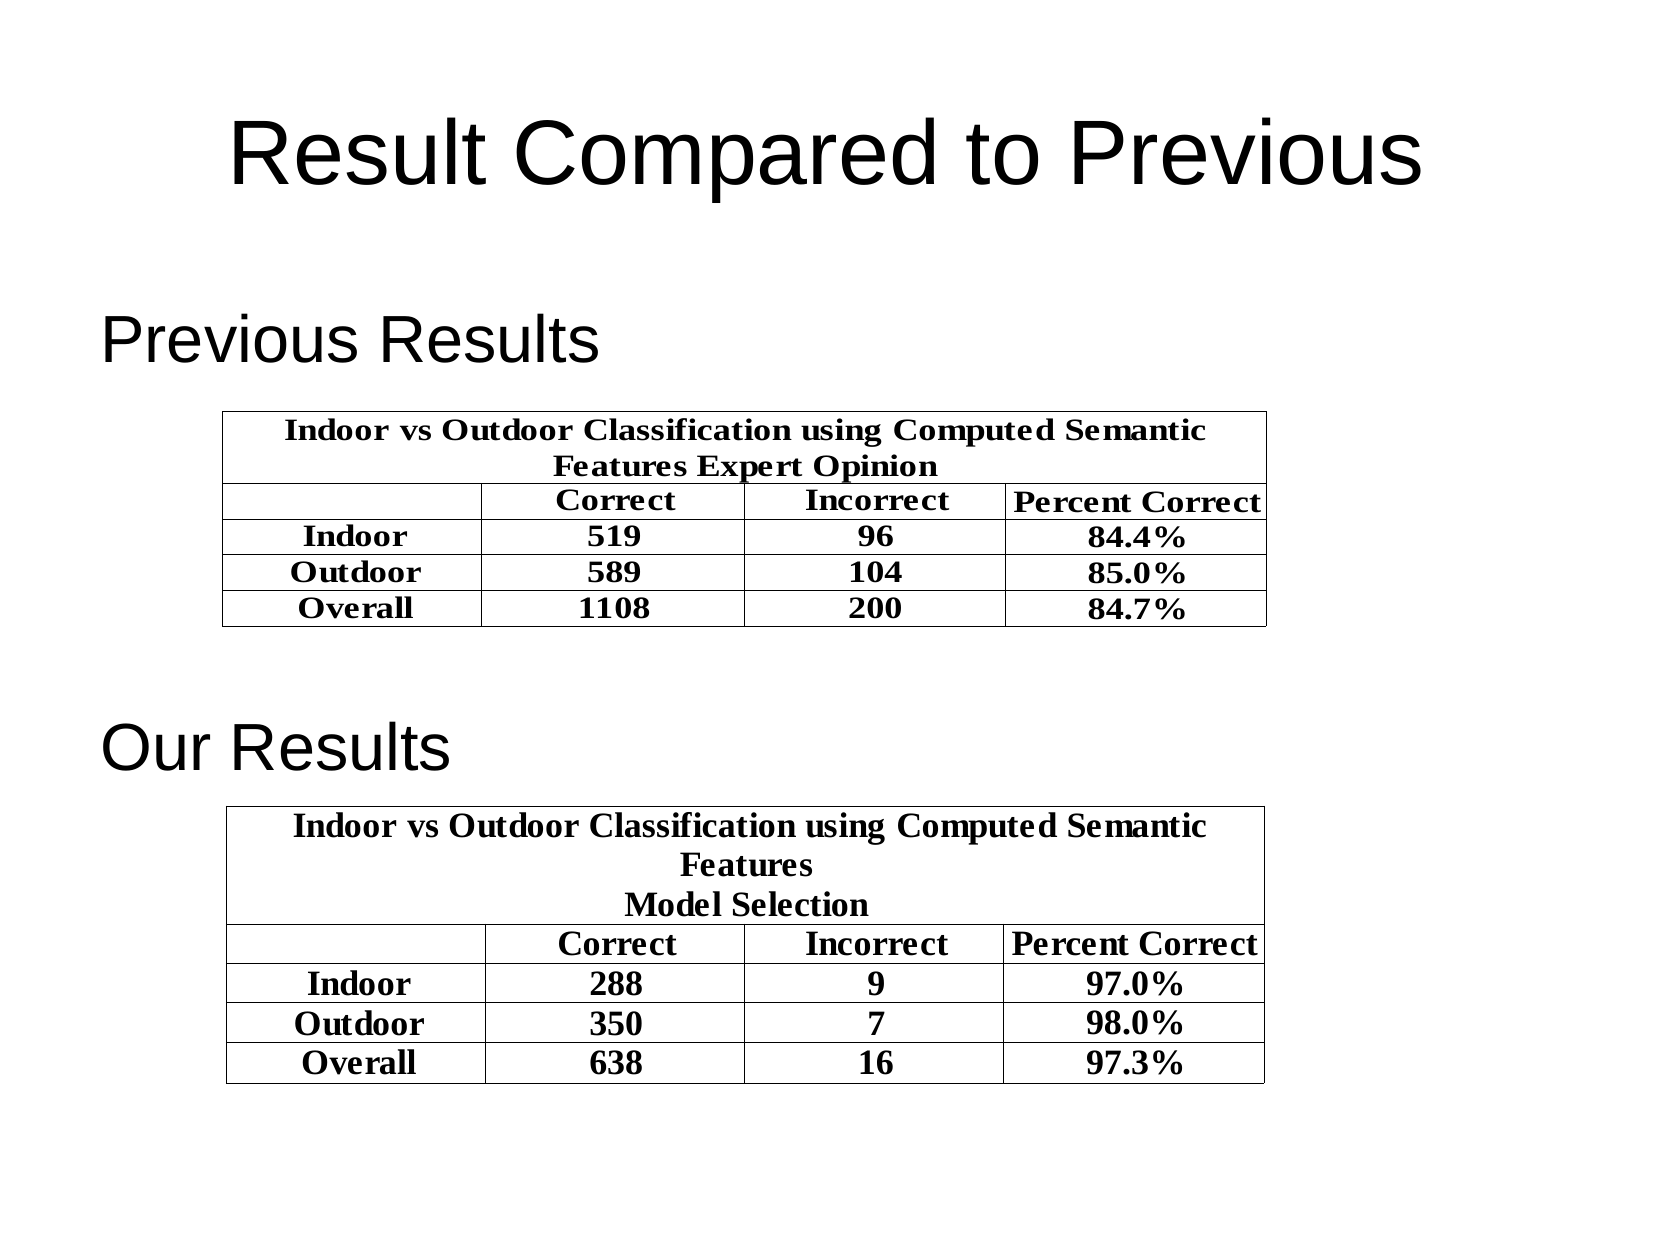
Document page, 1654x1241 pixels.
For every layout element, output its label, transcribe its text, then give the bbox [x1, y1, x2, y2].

list Our Results [82, 709, 1571, 832]
chart [112, 425, 1377, 638]
title Result Compared to Previous [82, 56, 1571, 250]
chart [118, 832, 1373, 1126]
list Previous Results [82, 302, 1571, 425]
